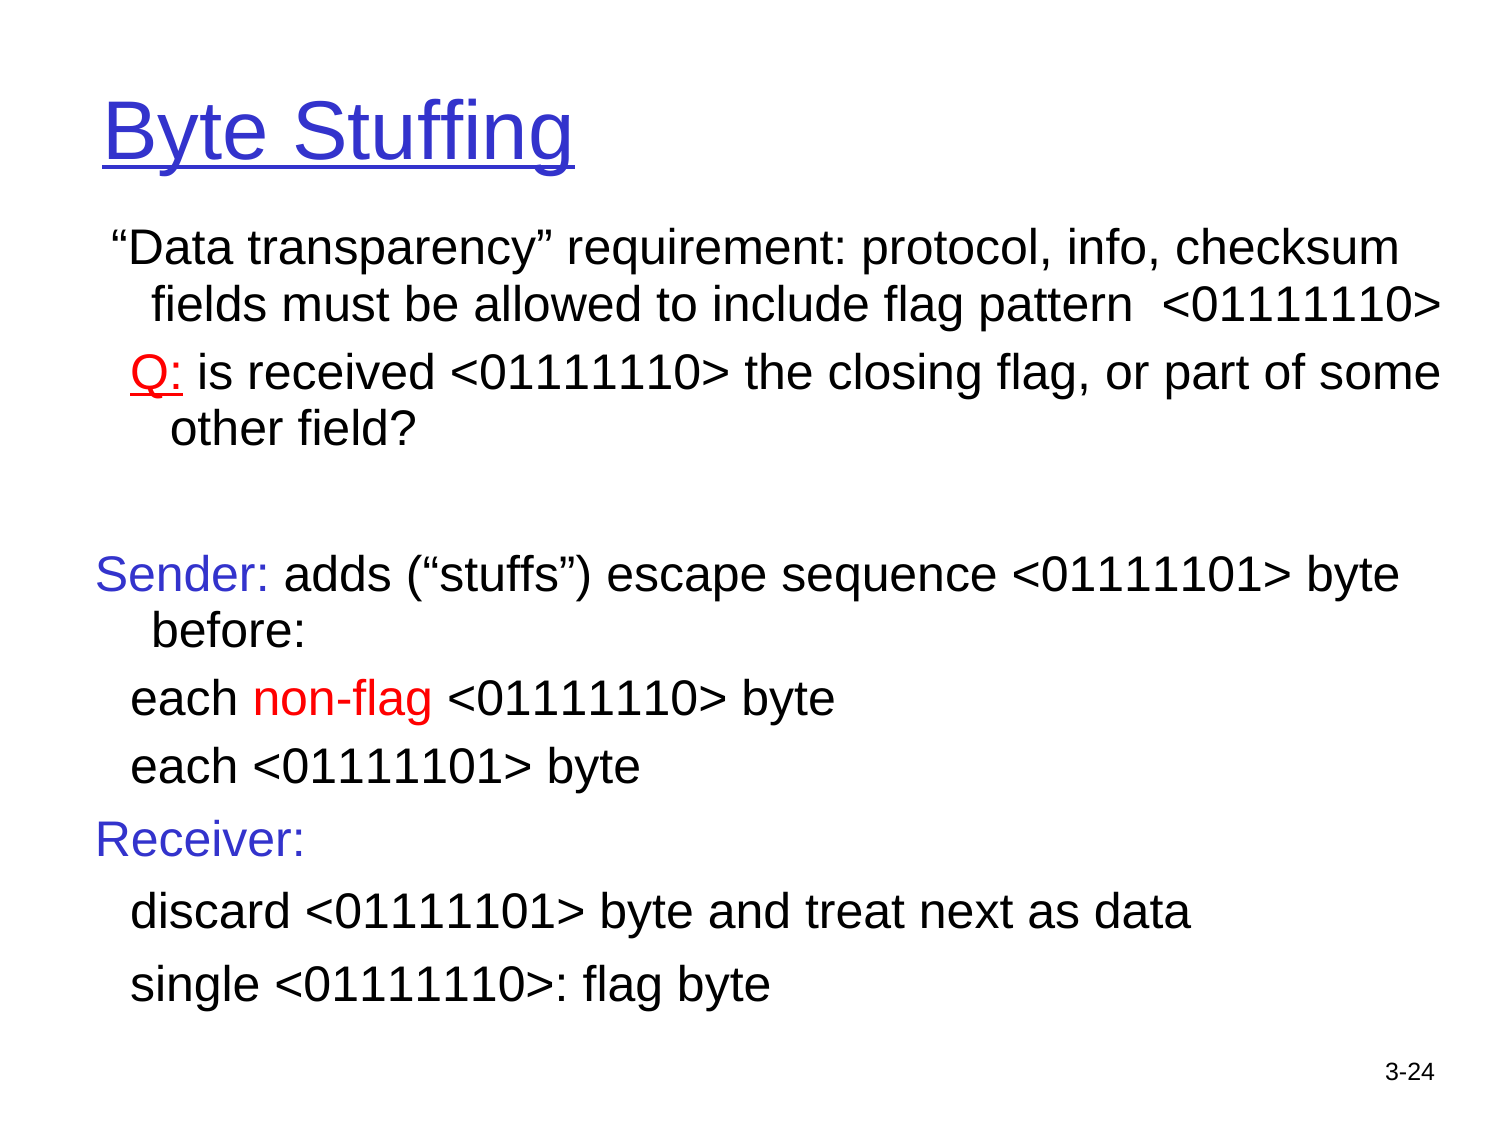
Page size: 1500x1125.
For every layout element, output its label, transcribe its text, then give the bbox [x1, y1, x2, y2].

list “Data transparency” requirement: protocol, info, checksum fields must be allowed to include flag pattern <01111110> Q: is received <01111110> the closing flag, or part of some other field? Sender: adds (“stuffs”) escape sequence <01111101> byte before: each non-flag <01111110> byte each <01111101> byte Receiver: discard <01111101> byte and treat next as data single <01111110>: flag byte [44, 203, 1459, 1076]
title Byte Stuffing [87, 37, 1363, 203]
